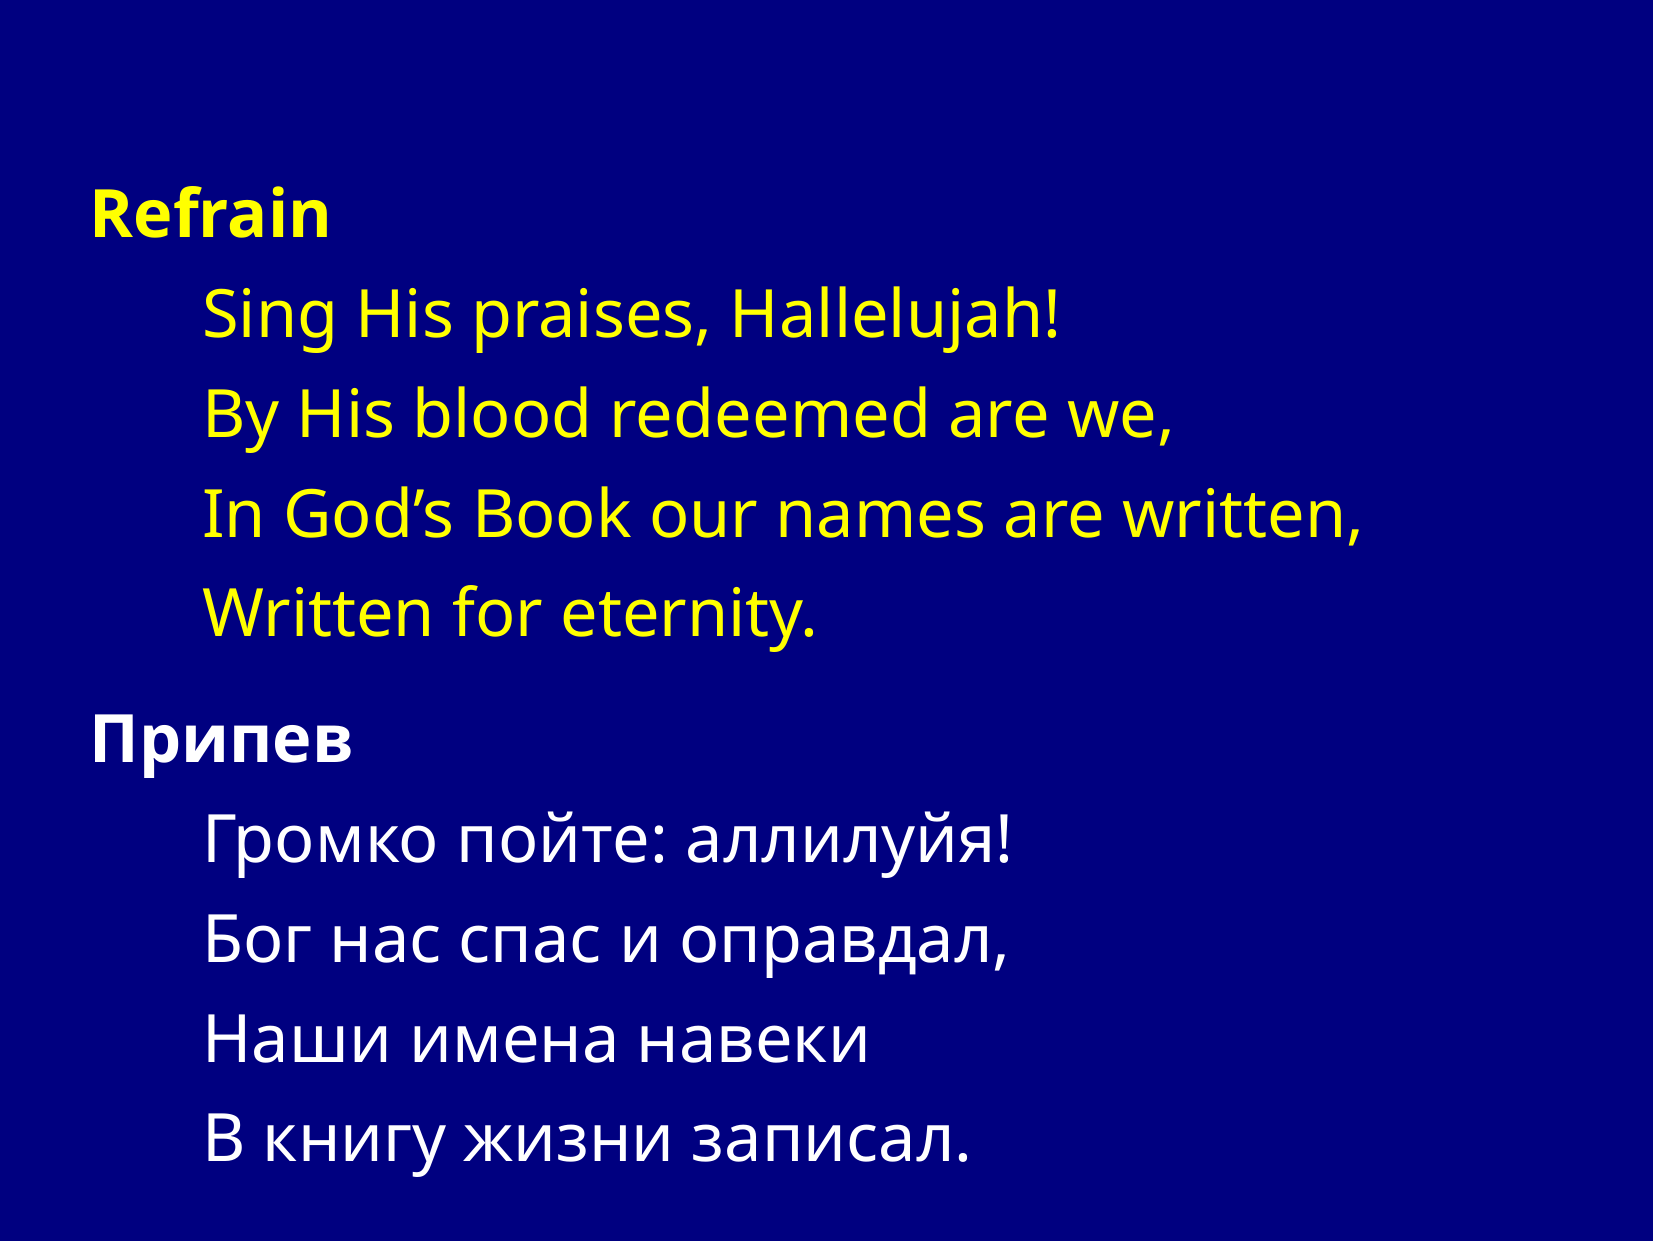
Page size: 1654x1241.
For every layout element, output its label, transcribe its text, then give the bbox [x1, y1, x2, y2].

text_box Припев Громко пойте: аллилуйя! Бог нас спас и оправдал, Наши имена навеки В книгу жизни записал. [75, 675, 1576, 1163]
text_box Refrain Sing His praises, Hallelujah! By His blood redeemed are we, In God’s Book our names are written, Written for eternity. [75, 150, 1576, 638]
